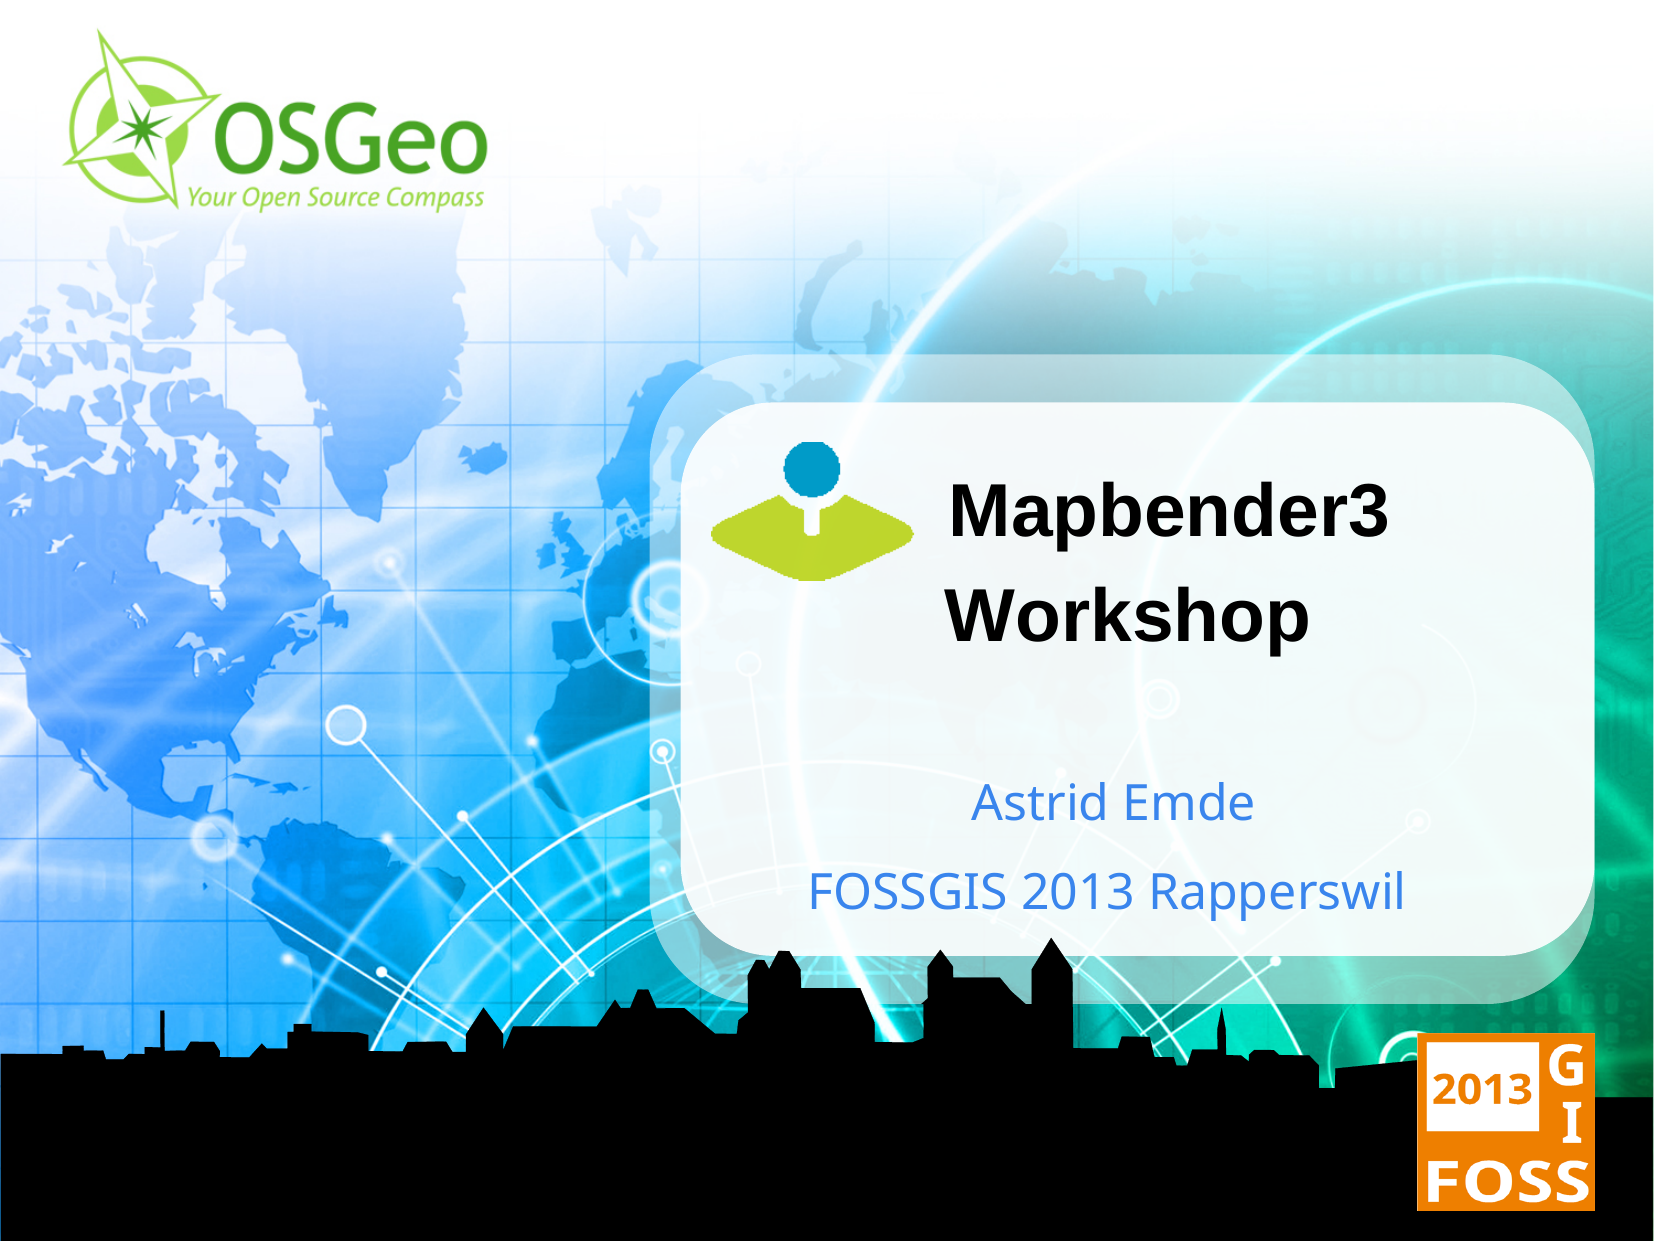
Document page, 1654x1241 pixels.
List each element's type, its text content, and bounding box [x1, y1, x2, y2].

text_box Mapbender3 Workshop Astrid Emde FOSSGIS 2013 Rapperswil [649, 460, 1566, 880]
picture [0, 0, 1654, 1241]
